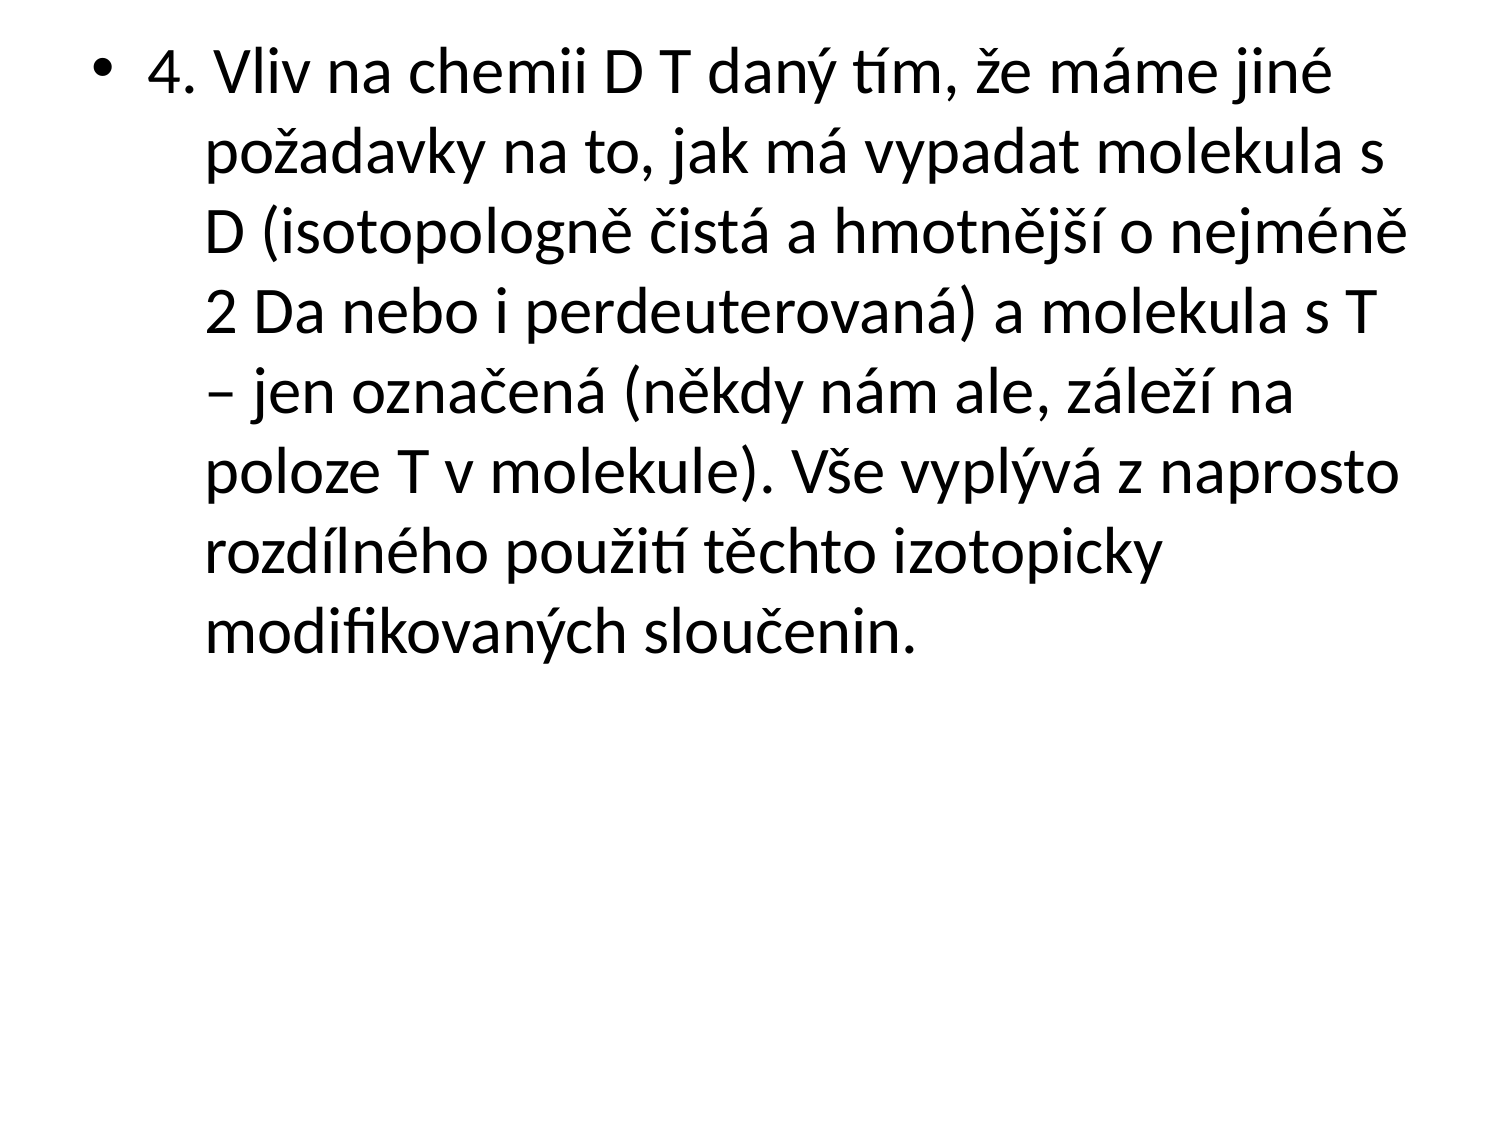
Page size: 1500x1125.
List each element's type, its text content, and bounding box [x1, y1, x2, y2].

list 4. Vliv na chemii D T daný tím, že máme jiné požadavky na to, jak má vypadat molekula s D (isotopologně čistá a hmotnější o nejméně 2 Da nebo i perdeuterovaná) a molekula s T – jen označená (někdy nám ale, záleží na poloze T v molekule). Vše vyplývá z naprosto rozdílného použití těchto izotopicky modifikovaných sloučenin. [76, 19, 1427, 1106]
